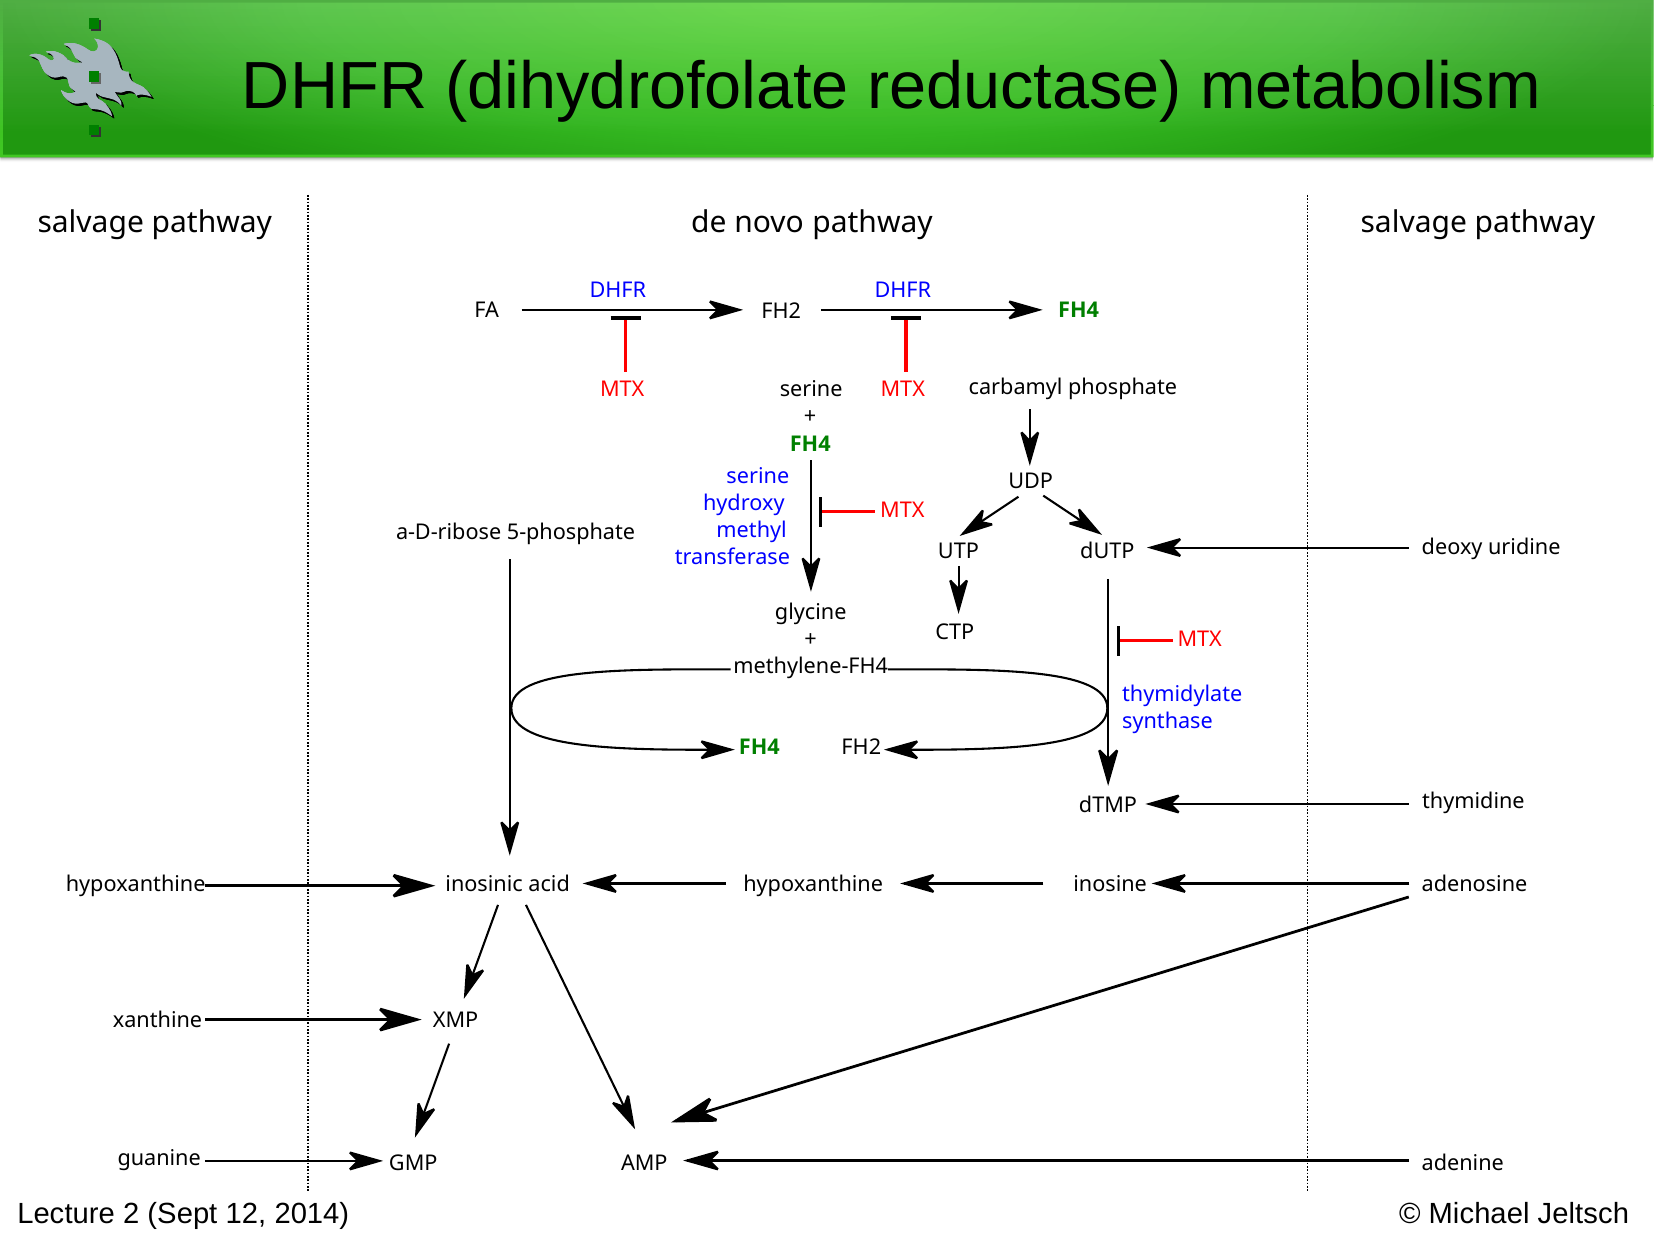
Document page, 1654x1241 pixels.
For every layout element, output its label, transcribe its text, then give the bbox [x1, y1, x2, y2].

picture [39, 194, 1615, 1194]
title DHFR (dihydrofolate reductase) metabolism [188, 29, 1595, 142]
